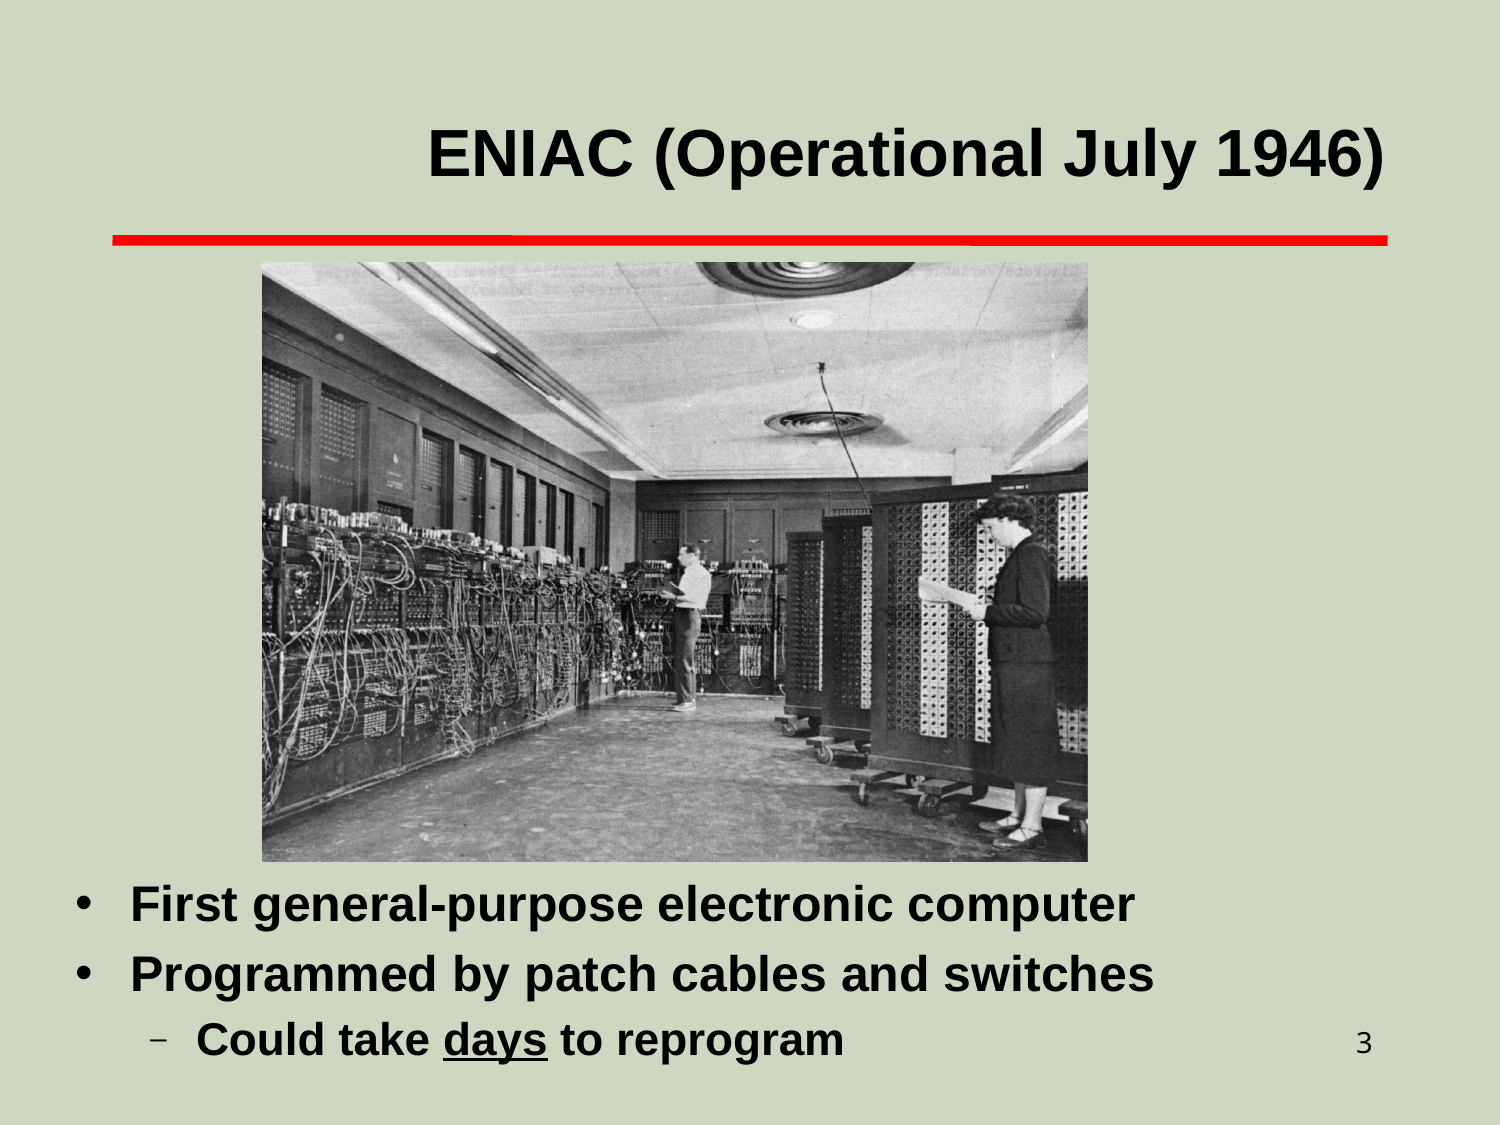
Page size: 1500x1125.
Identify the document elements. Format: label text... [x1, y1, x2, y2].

list First general-purpose electronic computer Programmed by patch cables and switches Could take days to reprogram [74, 876, 1426, 1067]
picture [262, 262, 1088, 862]
title ENIAC (Operational July 1946) [124, 93, 1387, 216]
